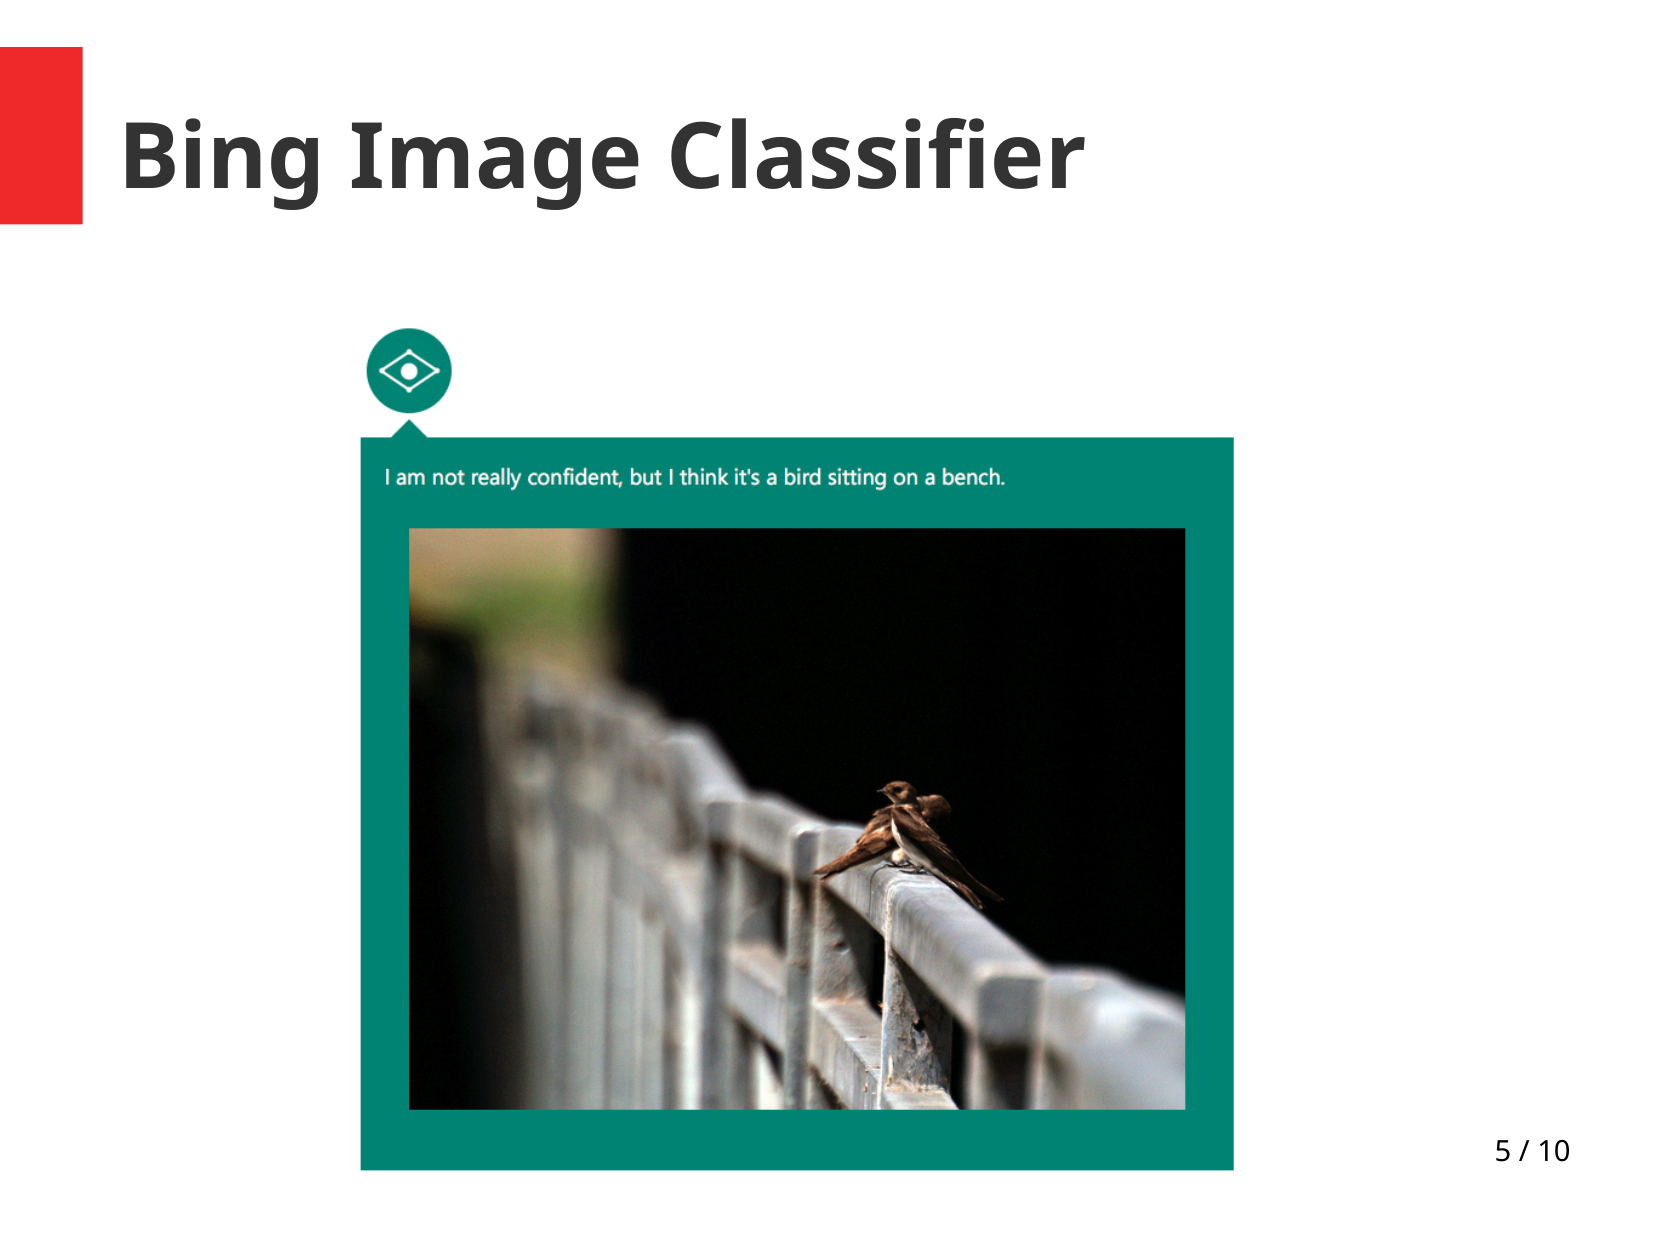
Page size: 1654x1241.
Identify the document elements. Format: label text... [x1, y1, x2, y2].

picture [345, 320, 1246, 1186]
title Bing Image Classifier [118, 49, 1571, 257]
